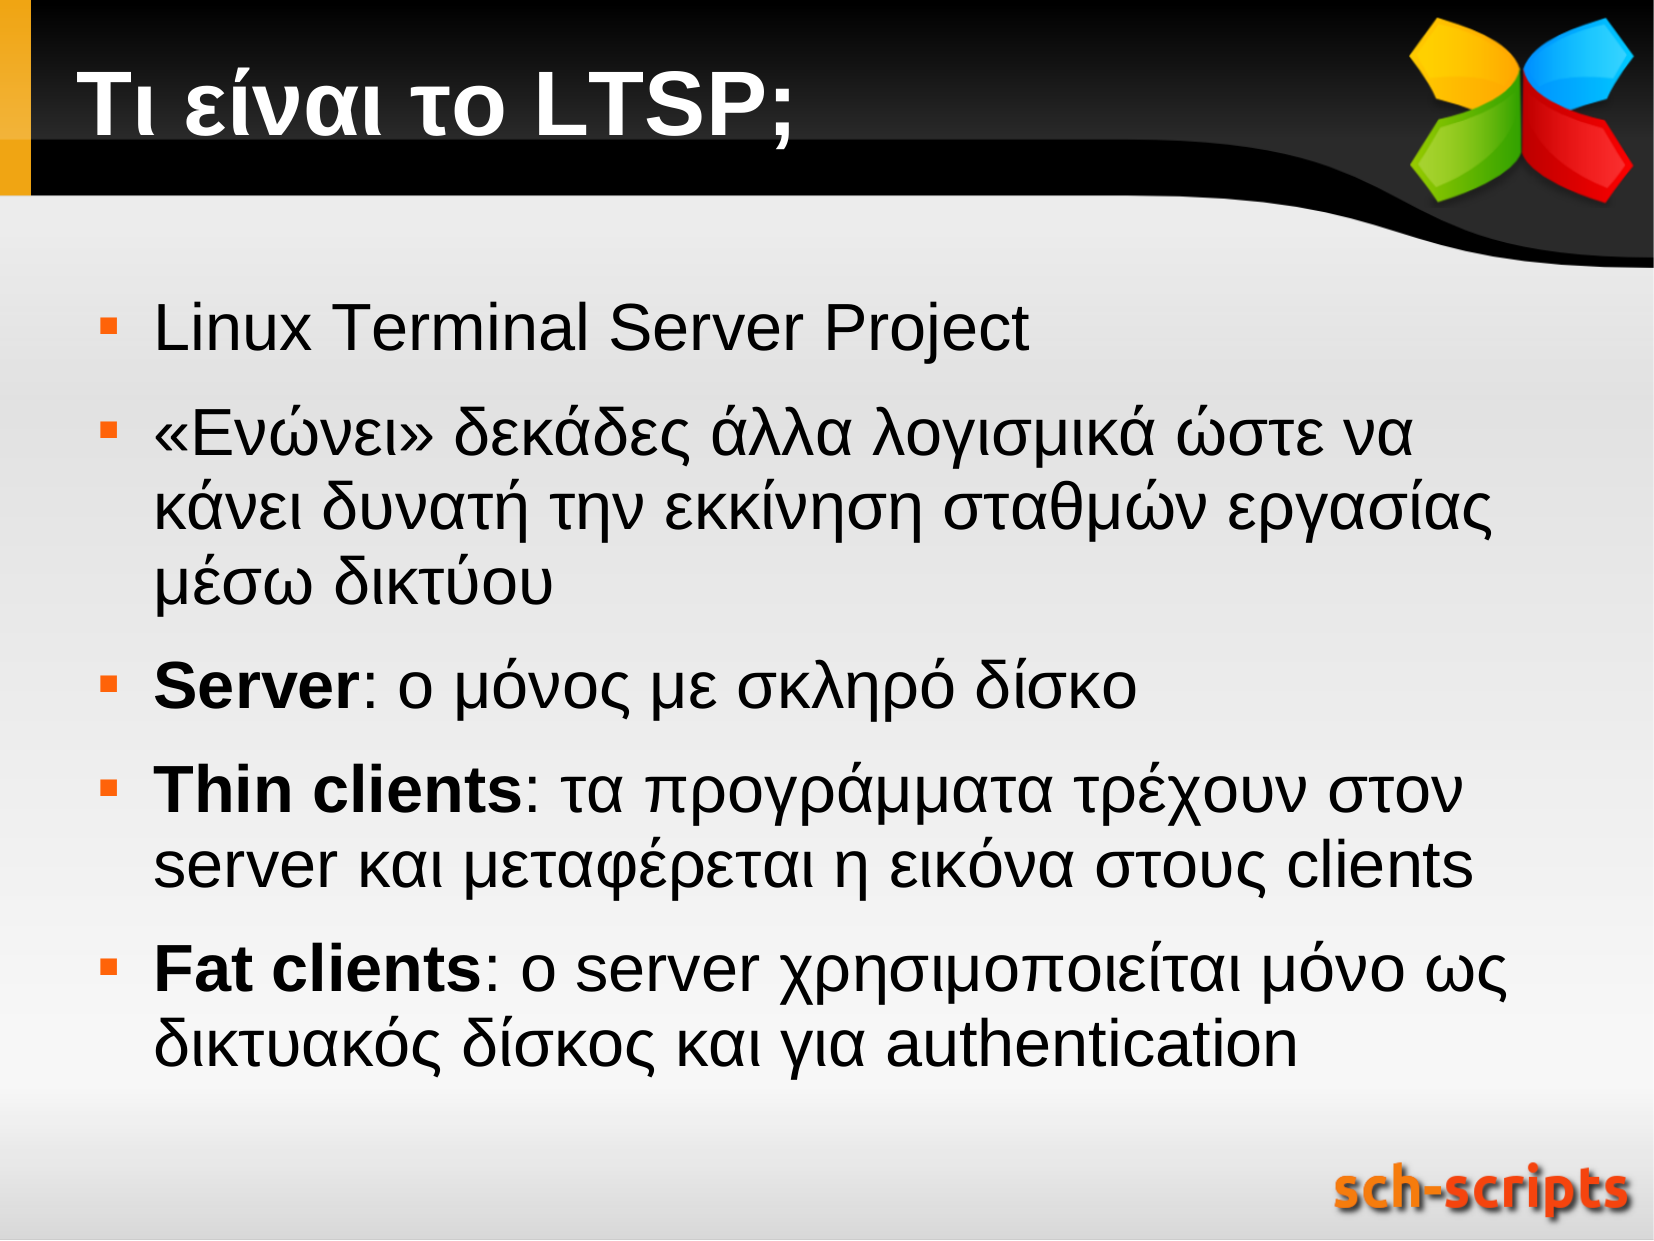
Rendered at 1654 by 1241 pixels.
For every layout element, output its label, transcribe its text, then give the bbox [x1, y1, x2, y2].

picture [0, 0, 1654, 1241]
title Τι είναι το LTSP; [76, 7, 1565, 200]
list Linux Terminal Server Project «Ενώνει» δεκάδες άλλα λογισμικά ώστε να κάνει δυνατή την εκκίνηση σταθμών εργασίας μέσω δικτύου Server: ο μόνος με σκληρό δίσκο Thin clients: τα προγράμματα τρέχουν στον server και μεταφέρεται η εικόνα στους clients Fat clients: ο server χρησιμοποιείται μόνο ως δικτυακός δίσκος και για authentication [82, 290, 1571, 1094]
